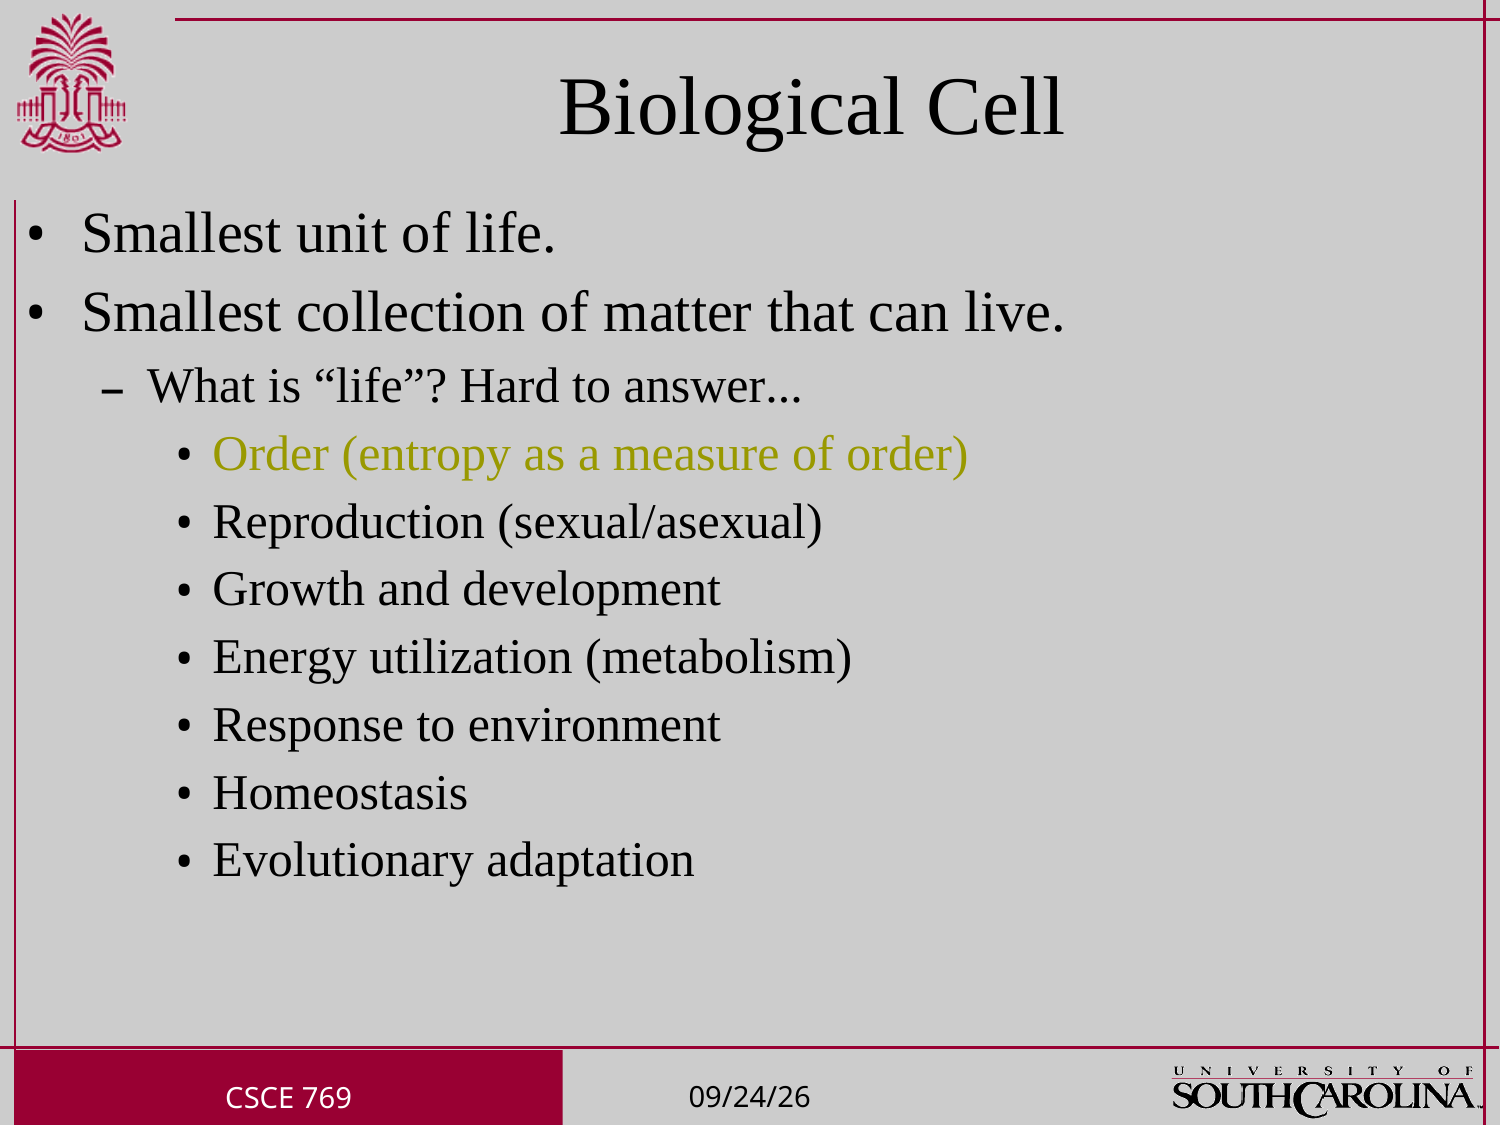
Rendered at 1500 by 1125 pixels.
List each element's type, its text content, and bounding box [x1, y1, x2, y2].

picture [1162, 1049, 1483, 1125]
picture [12, 12, 131, 155]
title Biological Cell [174, 32, 1450, 181]
list Smallest unit of life. Smallest collection of matter that can live. What is “life”? Hard to answer... Order (entropy as a measure of order) Reproduction (sexual/asexual) Growth and development Energy utilization (metabolism) Response to environment Homeostasis Evolutionary adaptation [24, 200, 1476, 998]
